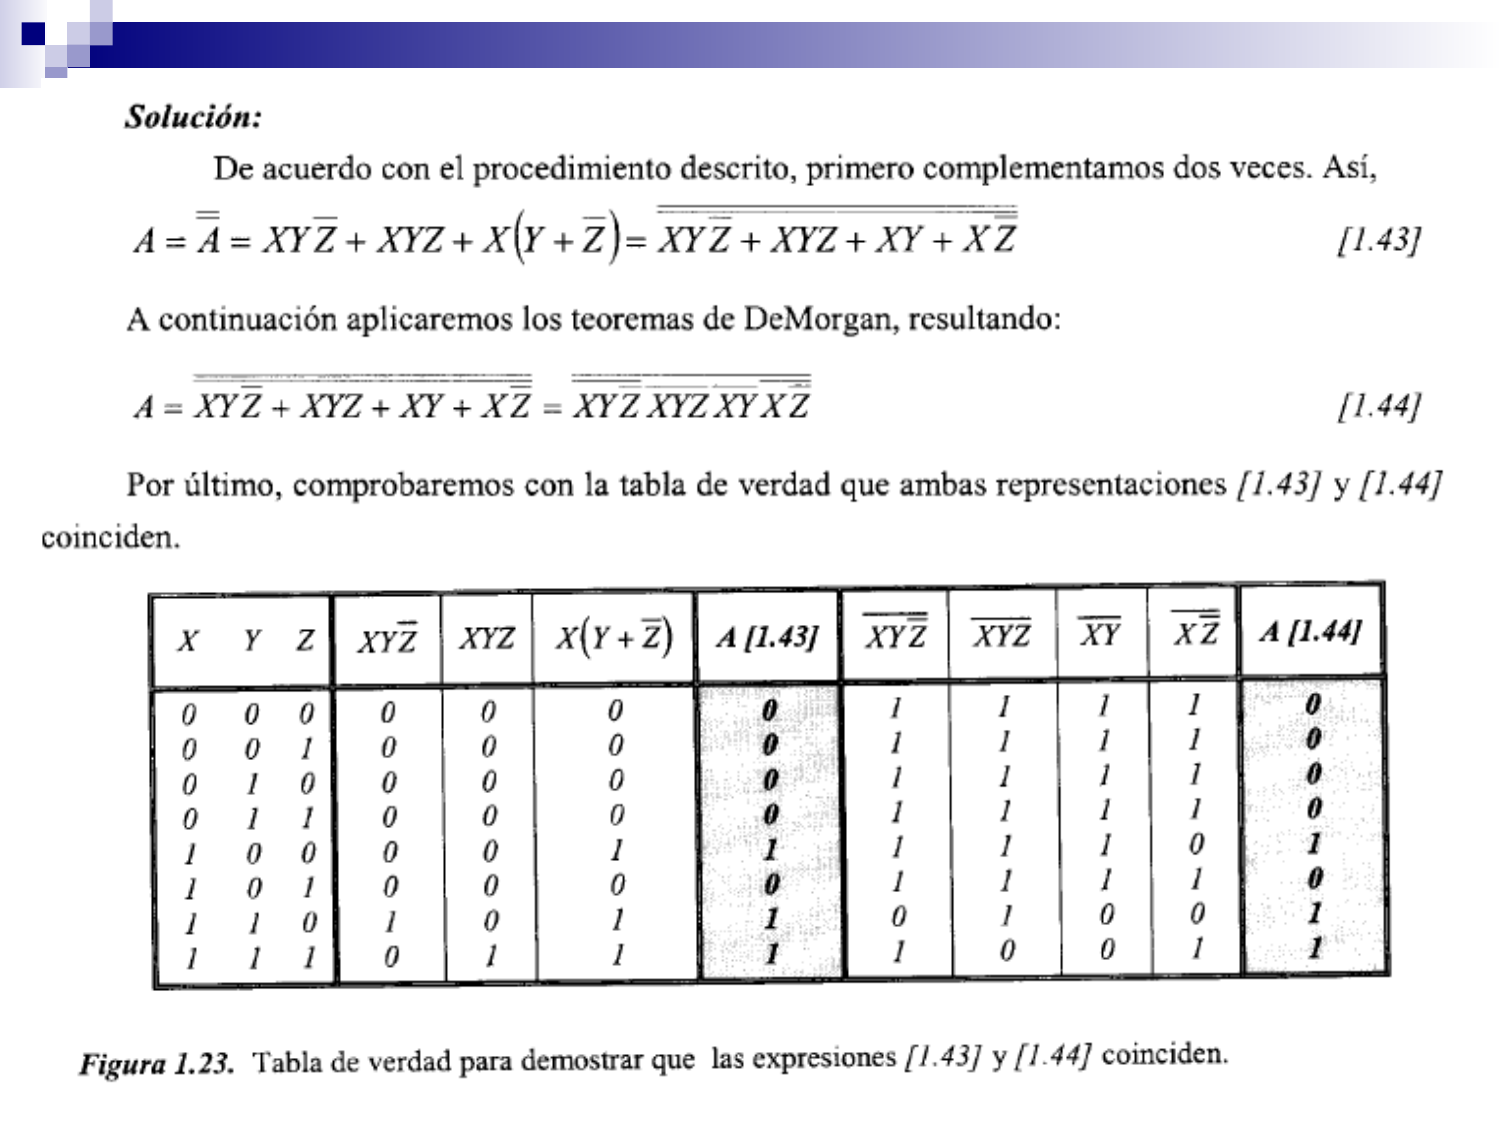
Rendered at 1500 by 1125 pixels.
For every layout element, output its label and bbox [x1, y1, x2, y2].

picture [41, 78, 1453, 1088]
